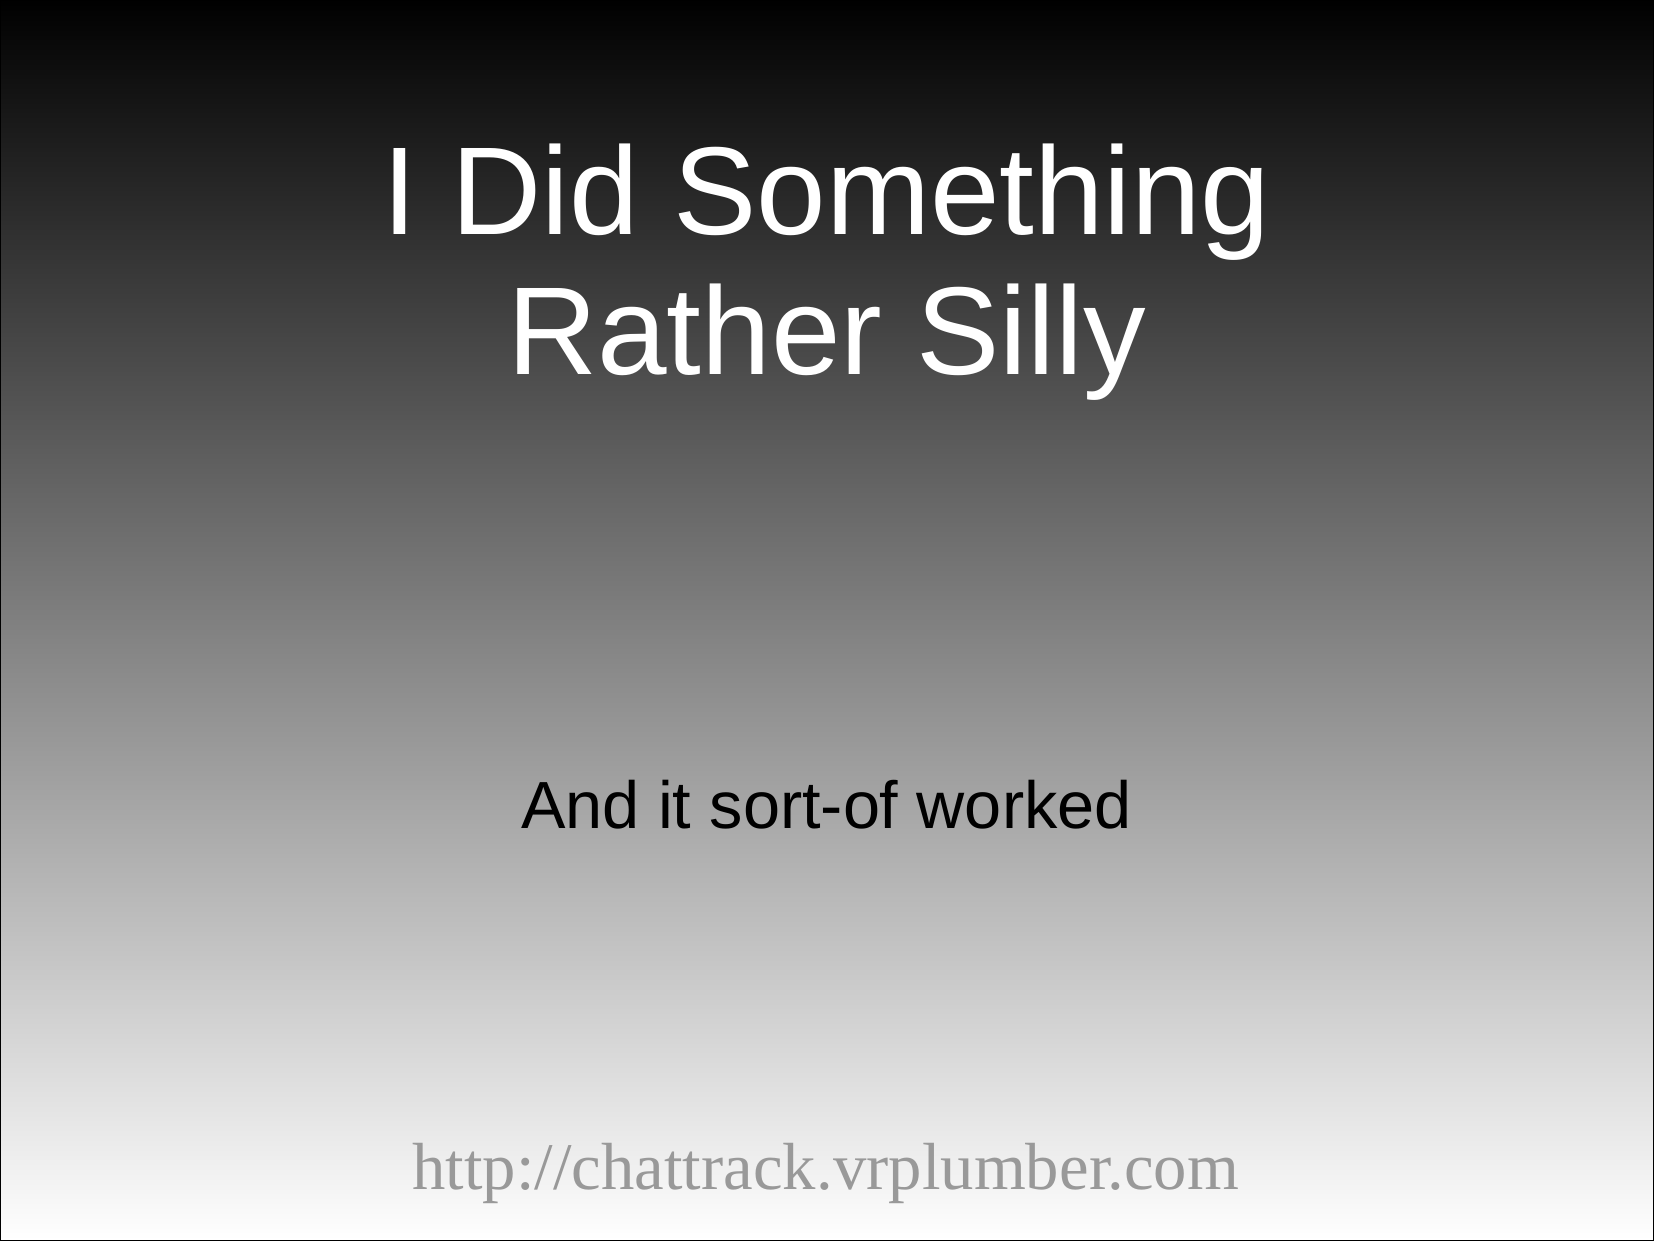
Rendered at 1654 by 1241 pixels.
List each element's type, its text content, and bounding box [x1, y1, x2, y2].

subtitle And it sort-of worked [29, 395, 1625, 1215]
title I Did Something Rather Silly [0, 49, 1654, 473]
